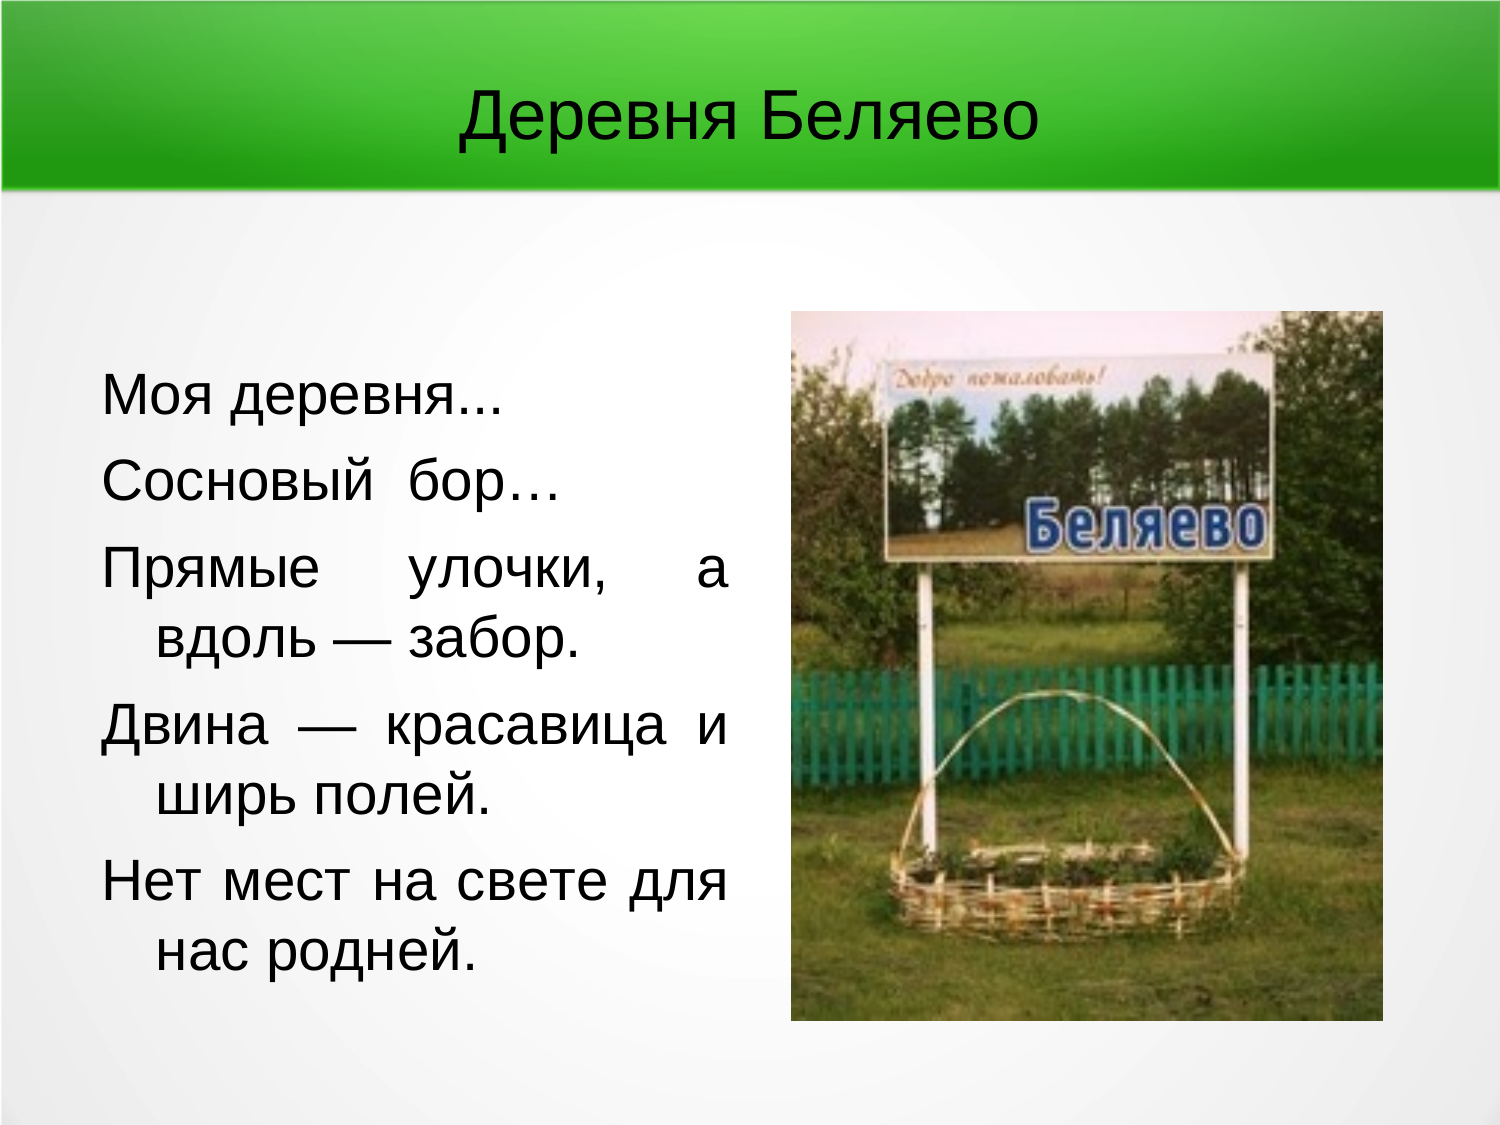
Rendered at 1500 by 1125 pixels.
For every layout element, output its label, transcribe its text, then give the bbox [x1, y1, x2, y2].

text_box Деревня Беляево [75, 21, 1426, 201]
picture [0, 0, 1500, 1125]
text_box Моя деревня... Сосновый бор… Прямые улочки, а вдоль — забор. Двина — красавица и ширь полей. Нет мест на свете для нас родней. [85, 271, 745, 1015]
